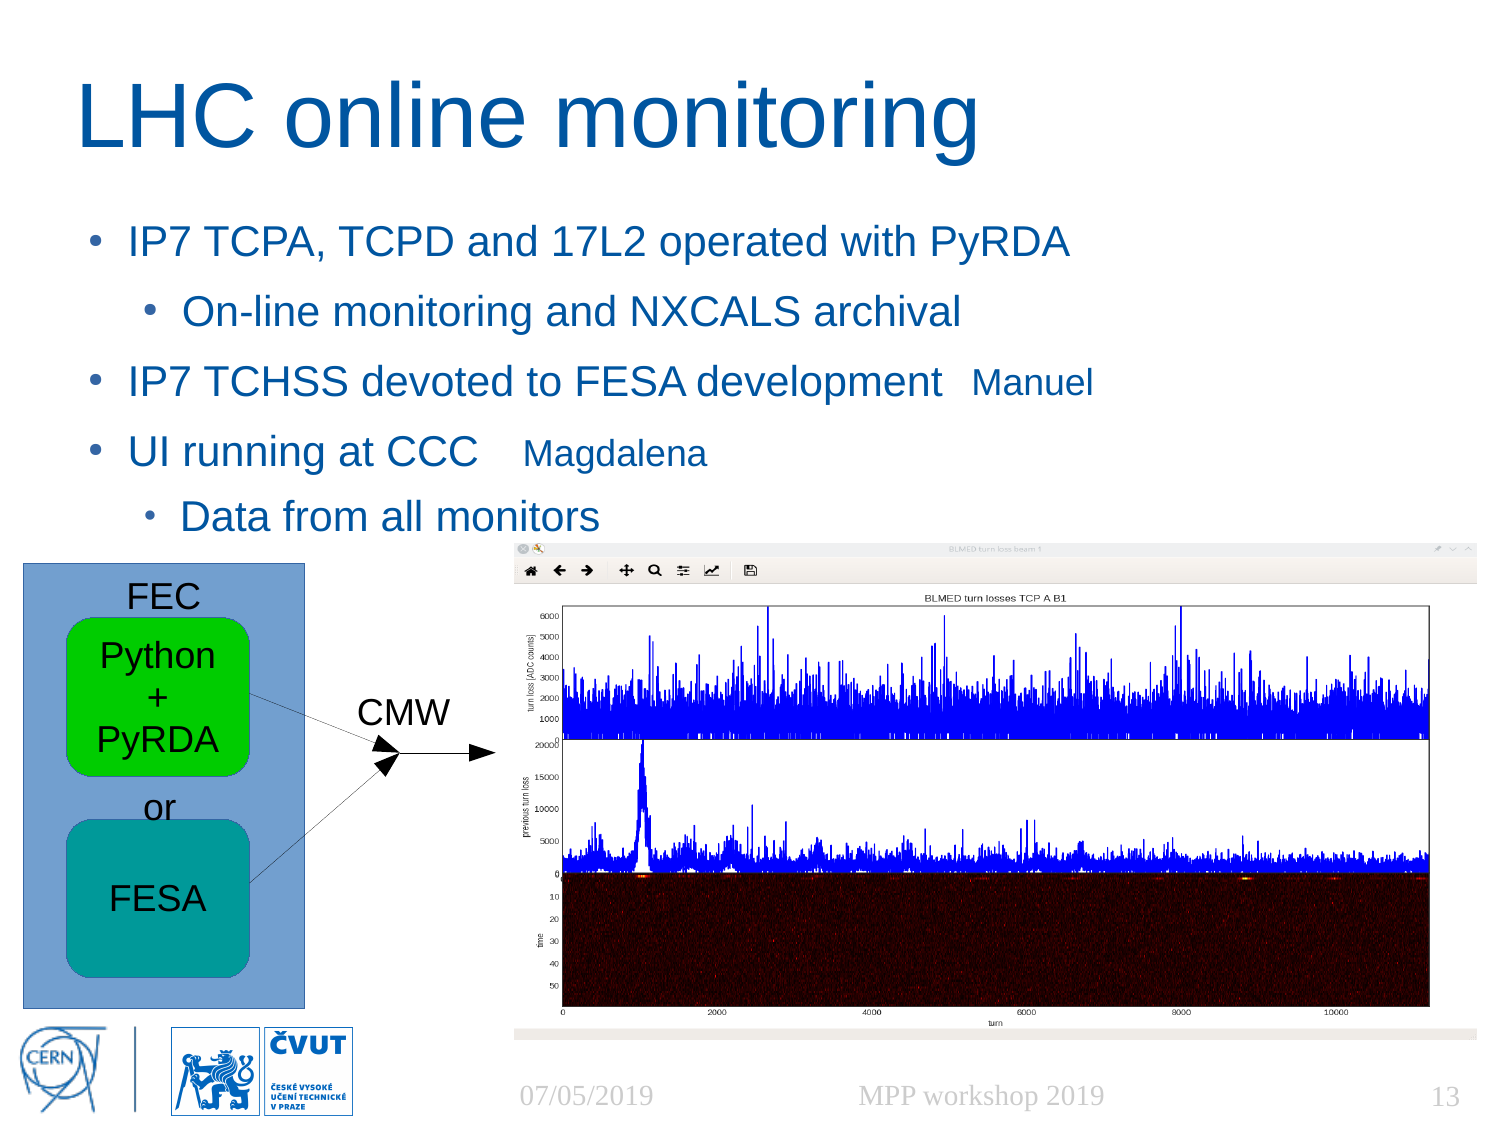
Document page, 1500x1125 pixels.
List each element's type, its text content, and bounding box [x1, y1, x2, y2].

list IP7 TCPA, TCPD and 17L2 operated with PyRDA On-line monitoring and NXCALS archival IP7 TCHSS devoted to FESA development UI running at CCC Data from all monitors [75, 217, 1425, 544]
picture [171, 1027, 353, 1116]
title LHC online monitoring [75, 38, 1425, 193]
text_box Manuel [956, 354, 1111, 447]
text_box Python + PyRDA [66, 617, 250, 777]
text_box [23, 563, 305, 1009]
text_box CMW [342, 683, 466, 741]
text_box FEC [111, 568, 217, 625]
picture [514, 543, 1477, 1040]
text_box Magdalena [507, 425, 722, 506]
text_box or [128, 778, 192, 836]
text_box FESA [66, 819, 250, 978]
